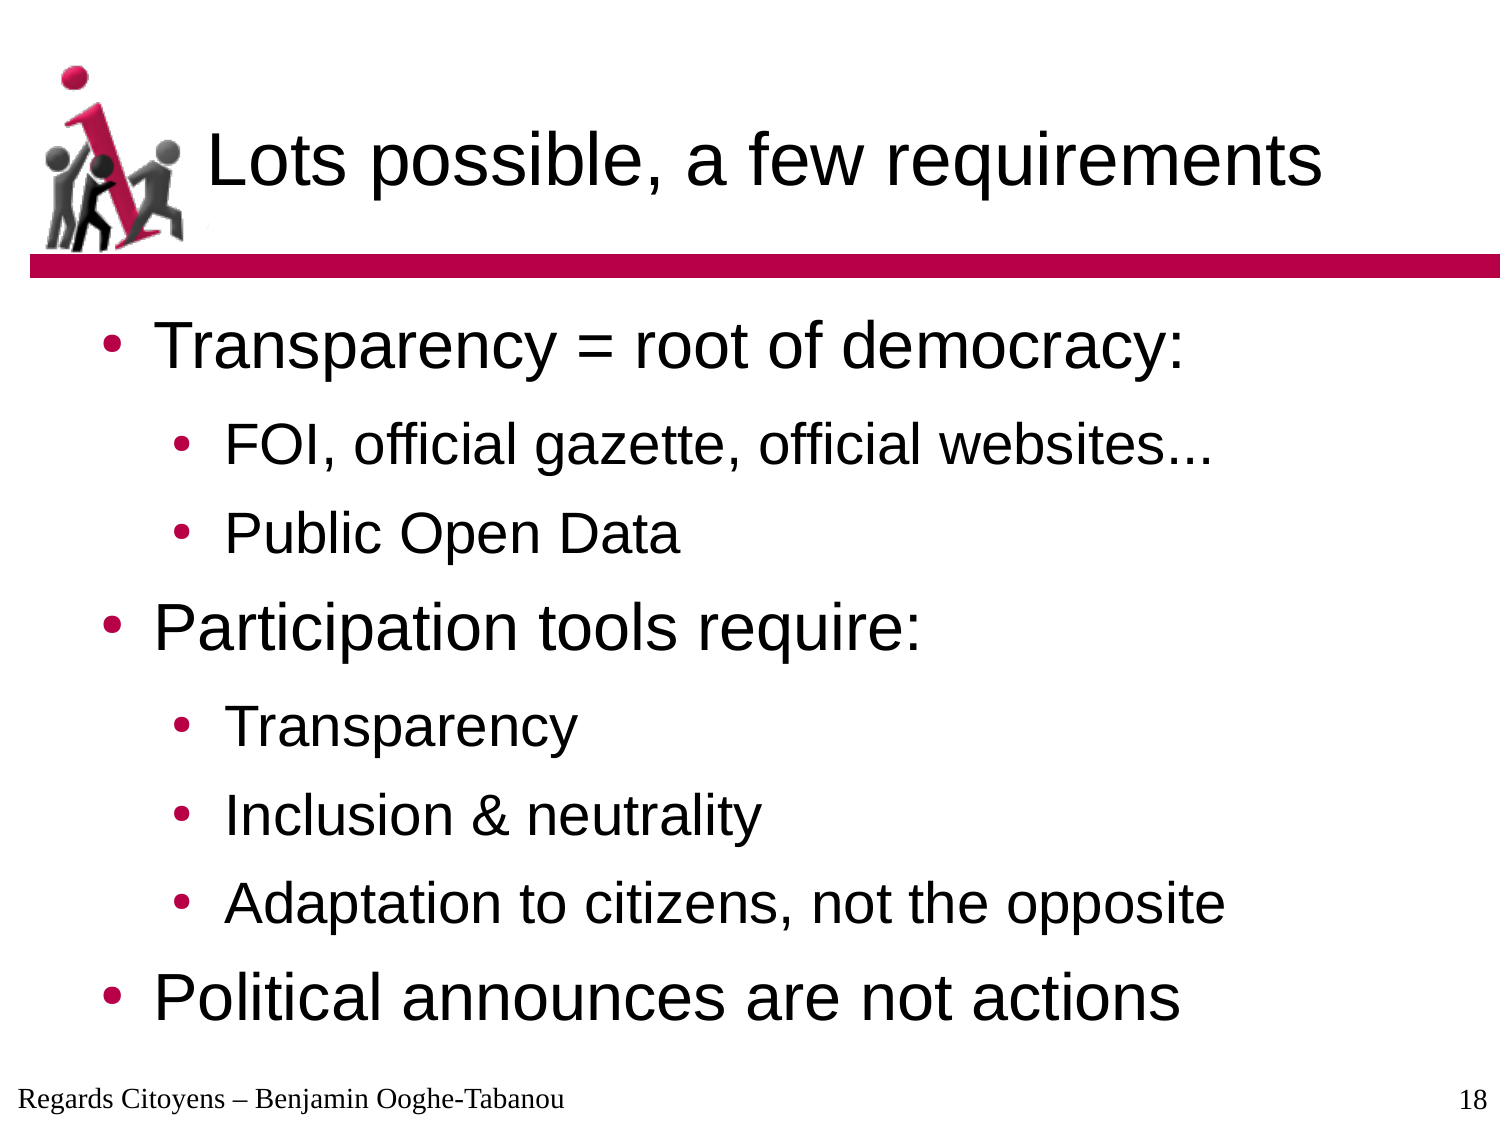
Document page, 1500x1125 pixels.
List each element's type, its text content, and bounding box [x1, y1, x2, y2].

title Lots possible, a few requirements [206, 55, 1500, 263]
picture [29, 61, 206, 254]
list Transparency = root of democracy: FOI, official gazette, official websites... Public Open Data Participation tools require: Transparency Inclusion & neutrality Adaptation to citizens, not the opposite Political announces are not actions [82, 307, 1500, 1125]
